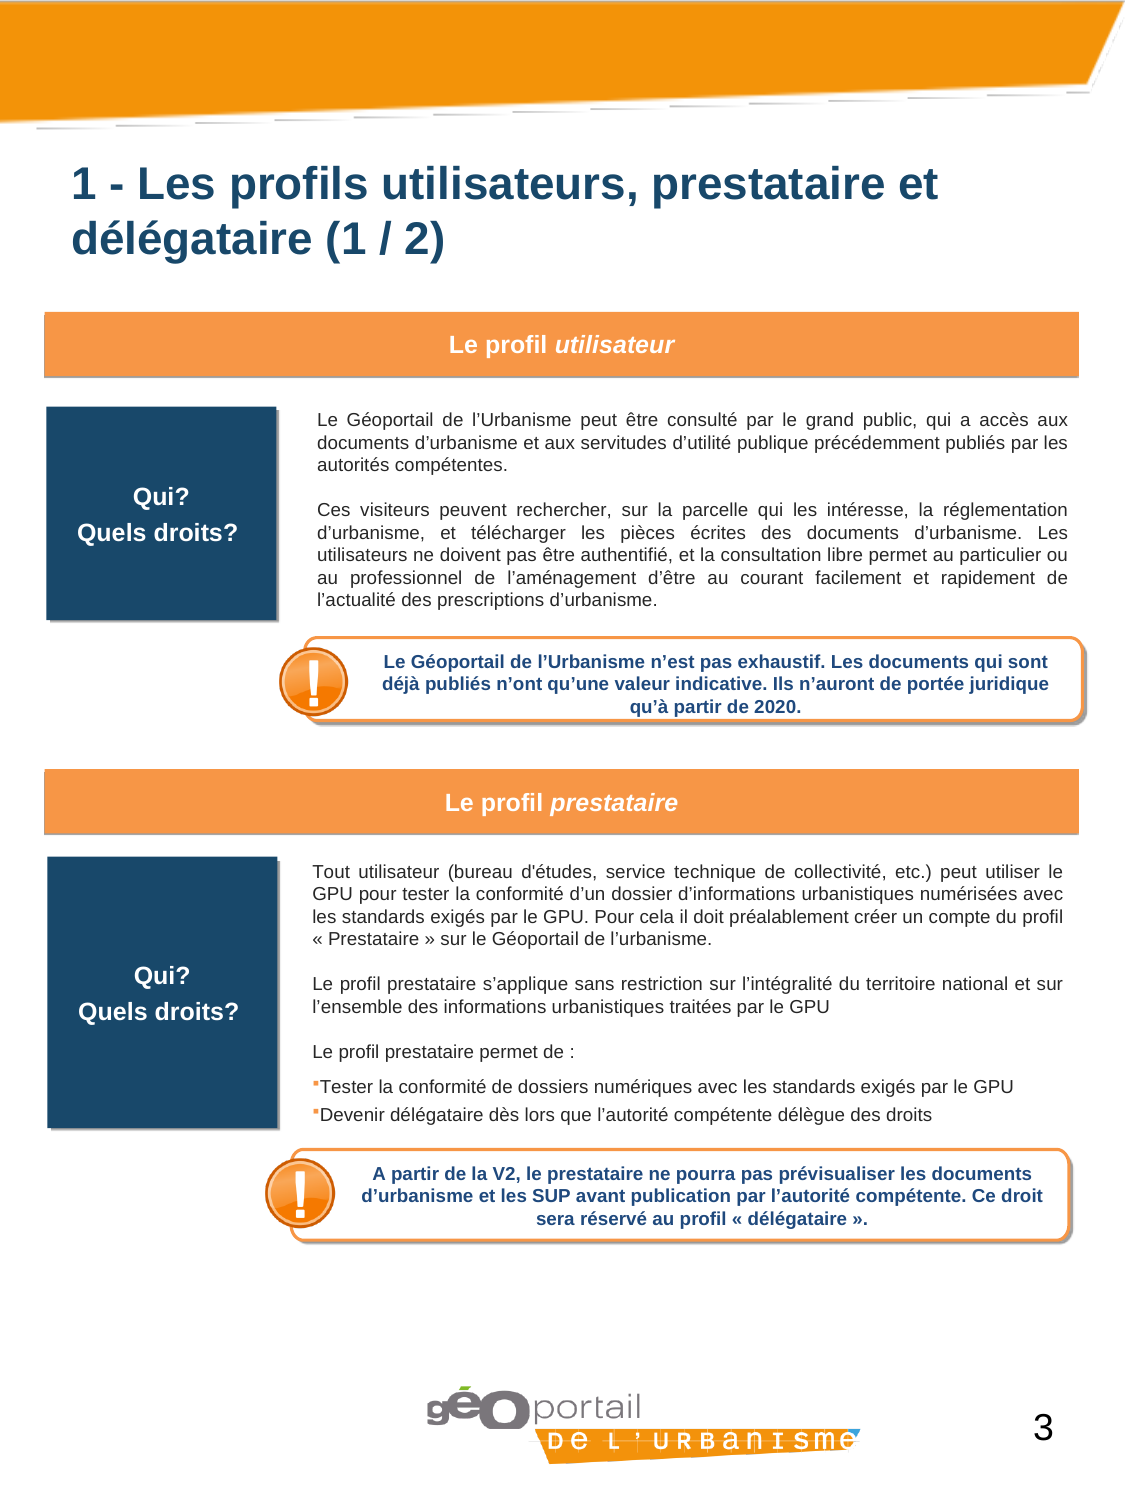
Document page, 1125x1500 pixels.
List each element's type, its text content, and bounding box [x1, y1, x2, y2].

picture [277, 645, 349, 717]
text_box Qui? Quels droits? [47, 856, 278, 1129]
text_box Le profil utilisateur [44, 311, 1079, 377]
text_box Tout utilisateur (bureau d'études, service technique de collectivité, etc.) peut utiliser le GPU pour tester la conformité d’un dossier d’informations urbanistiques numérisées avec les standards exigés par le GPU. Pour cela il doit préalablement créer un compte du profil « Prestataire » sur le Géoportail de l’urbanisme. Le profil prestataire s’applique sans restriction sur l’intégralité du territoire national et sur l’ensemble des informations urbanistiques traitées par le GPU Le profil prestataire permet de : Tester la conformité de dossiers numériques avec les standards exigés par le GPU Devenir délégataire dès lors que l’autorité compétente délègue des droits [297, 856, 1078, 1129]
text_box Qui? Quels droits? [46, 406, 277, 621]
text_box A partir de la V2, le prestataire ne pourra pas prévisualiser les documents d’urbanisme et les SUP avant publication par l’autorité compétente. Ce droit sera réservé au profil « délégataire ». [291, 1149, 1069, 1241]
text_box Le Géoportail de l’Urbanisme peut être consulté par le grand public, qui a accès aux documents d’urbanisme et aux servitudes d’utilité publique précédemment publiés par les autorités compétentes. Ces visiteurs peuvent rechercher, sur la parcelle qui les intéresse, la réglementation d’urbanisme, et télécharger les pièces écrites des documents d’urbanisme. Les utilisateurs ne doivent pas être authentifié, et la consultation libre permet au particulier ou au professionnel de l’aménagement d’être au courant facilement et rapidement de l’actualité des prescriptions d’urbanisme. [302, 400, 1083, 619]
text_box <numéro> [937, 1389, 1069, 1462]
picture [263, 1156, 336, 1229]
title 1 - Les profils utilisateurs, prestataire et délégataire (1 / 2) [56, 129, 1088, 288]
text_box Le profil prestataire [44, 769, 1079, 834]
text_box Le Géoportail de l’Urbanisme n’est pas exhaustif. Les documents qui sont déjà publiés n’ont qu’une valeur indicative. Ils n’auront de portée juridique qu’à partir de 2020. [306, 637, 1083, 721]
picture [391, 1245, 892, 1500]
